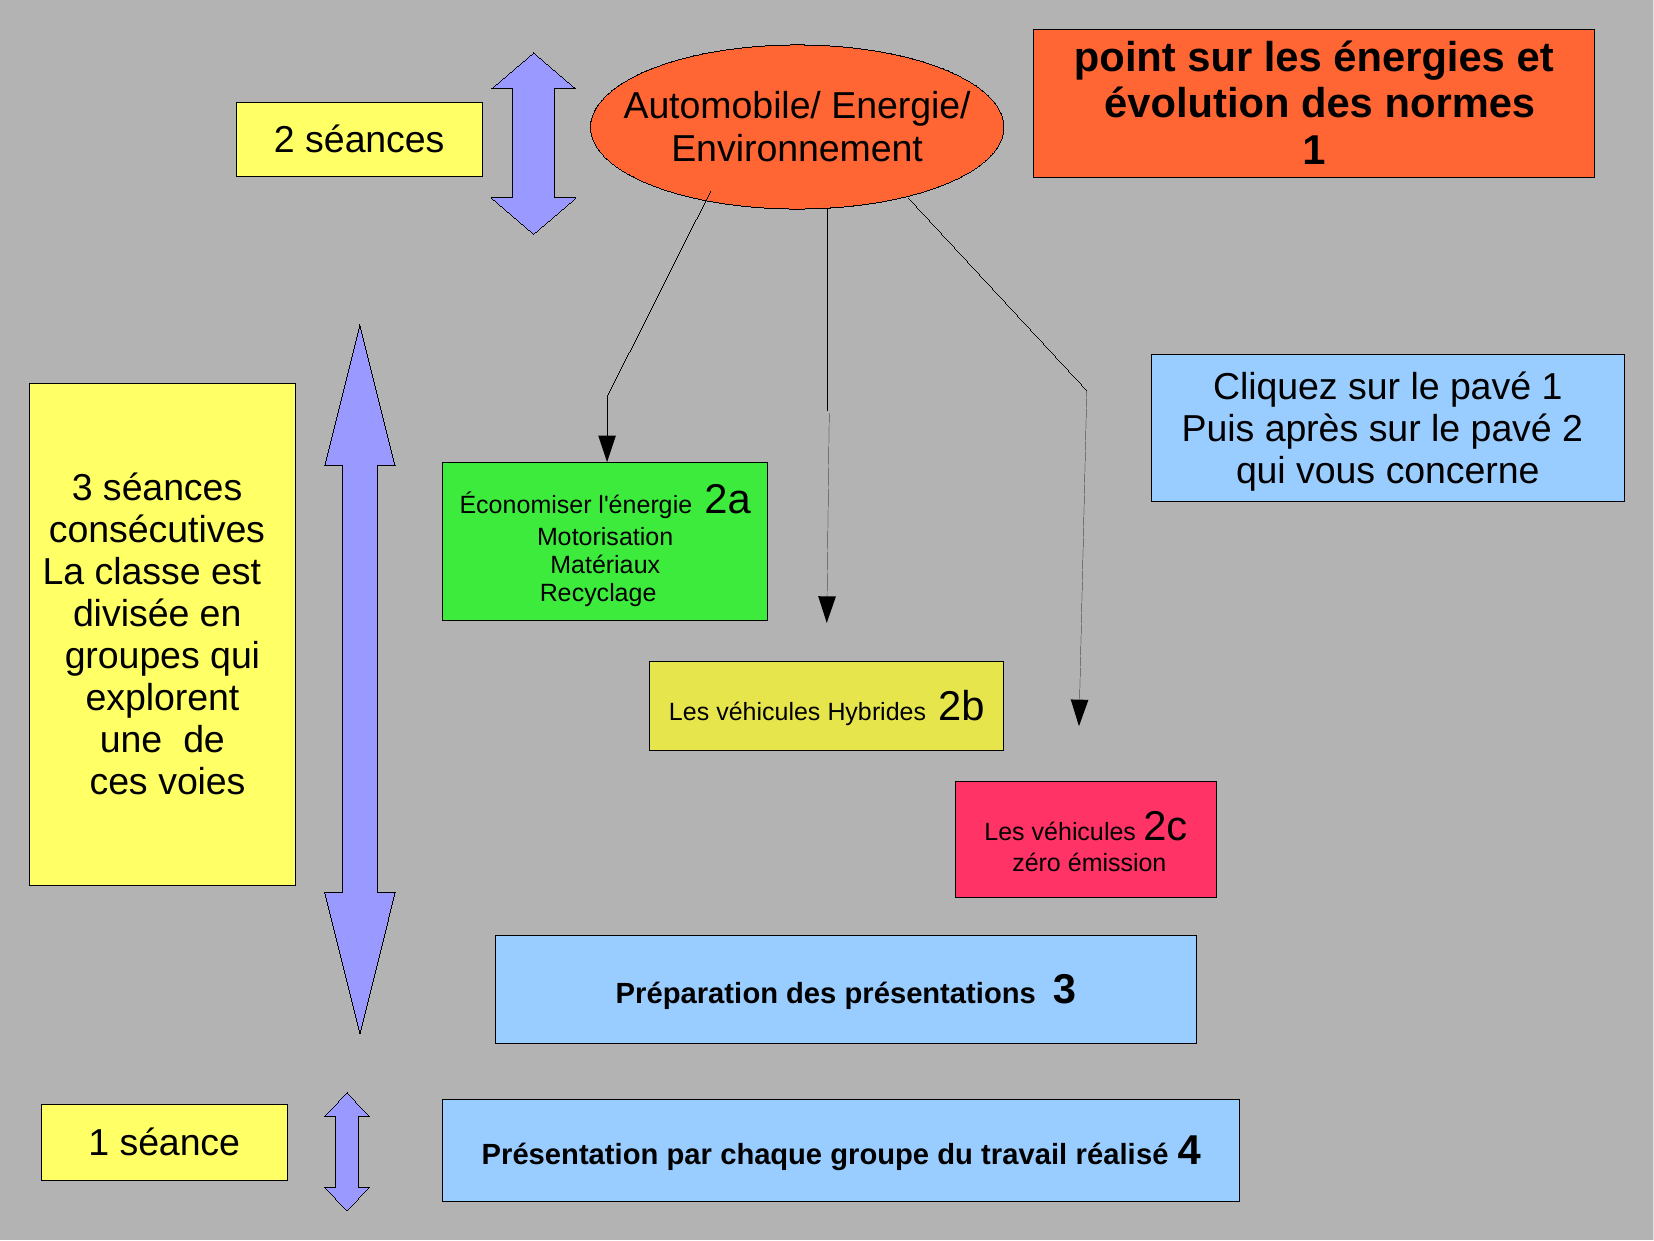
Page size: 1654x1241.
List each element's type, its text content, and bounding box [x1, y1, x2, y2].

text_box Préparation des présentations 3 [495, 935, 1197, 1044]
text_box point sur les énergies et évolution des normes 1 [1033, 29, 1595, 178]
text_box 2 séances [236, 102, 483, 177]
text_box Cliquez sur le pavé 1 Puis après sur le pavé 2 qui vous concerne [1151, 354, 1625, 502]
text_box [324, 1092, 370, 1211]
text_box 3 séances consécutives La classe est divisée en groupes qui explorent une de ces voies [29, 383, 296, 886]
text_box [324, 324, 396, 1034]
text_box Les véhicules Hybrides 2b [649, 661, 1004, 751]
text_box 1 séance [41, 1104, 288, 1181]
text_box Économiser l'énergie 2a Motorisation Matériaux Recyclage [442, 462, 768, 621]
text_box Automobile/ Energie/ Environnement [590, 44, 1004, 210]
text_box [491, 52, 576, 235]
text_box Les véhicules 2c zéro émission [955, 781, 1217, 898]
text_box Présentation par chaque groupe du travail réalisé 4 [442, 1099, 1240, 1202]
